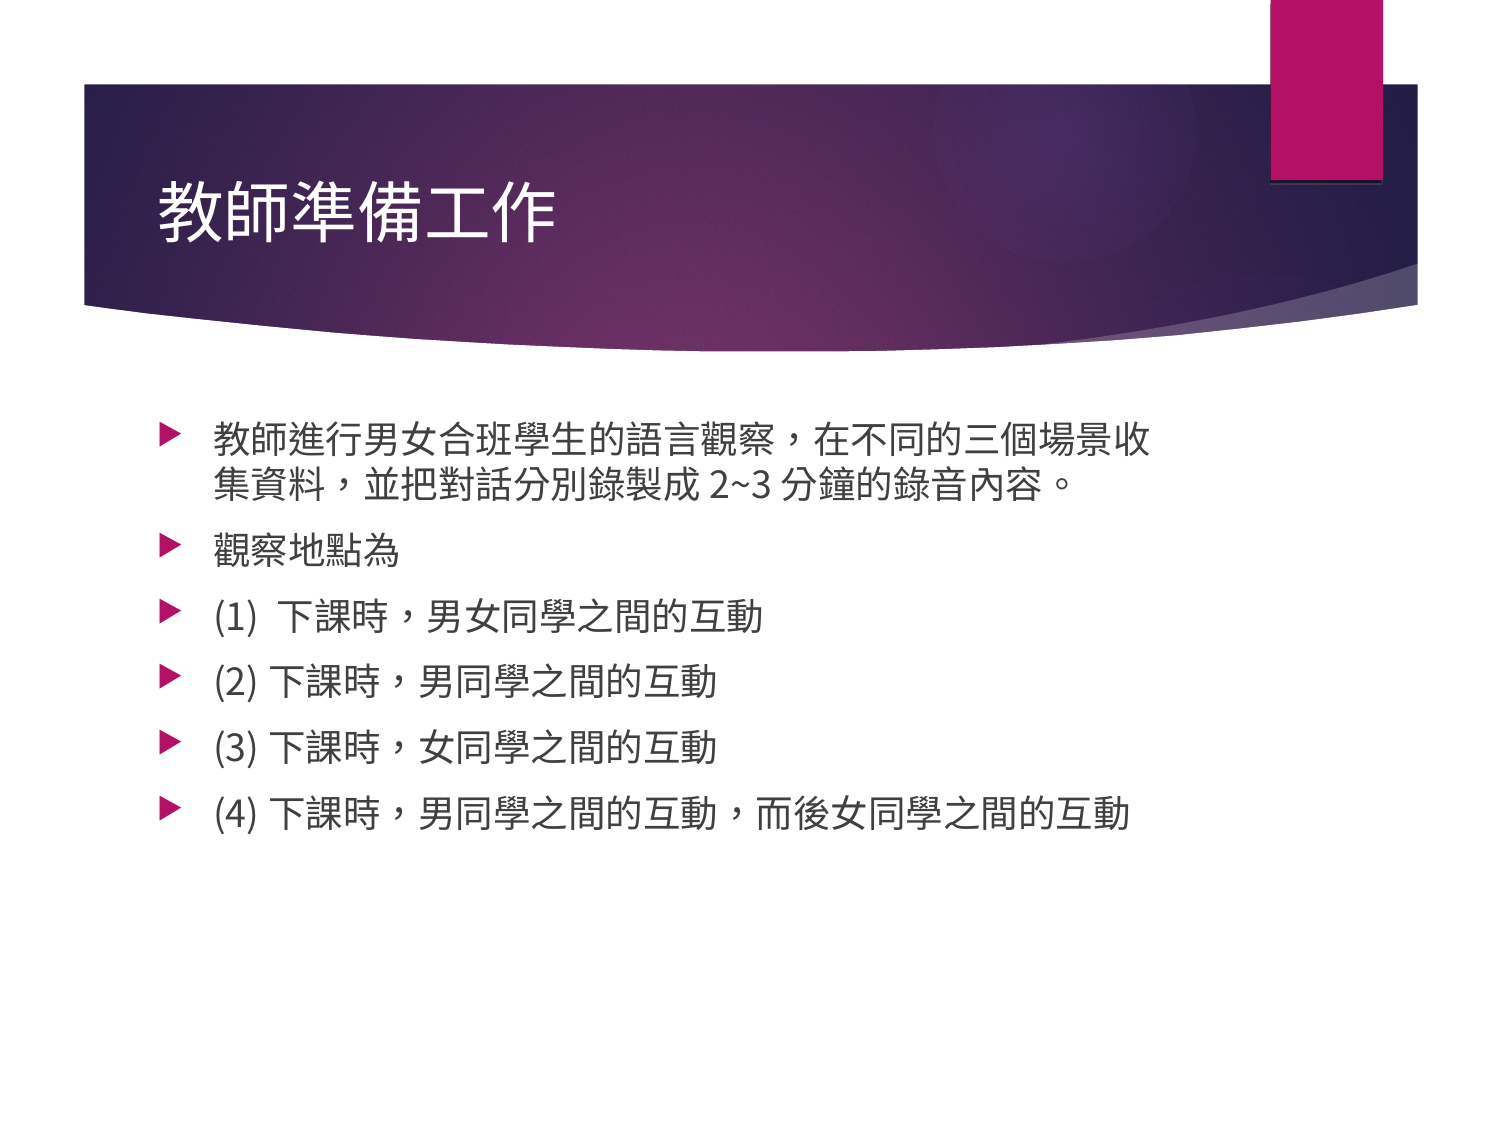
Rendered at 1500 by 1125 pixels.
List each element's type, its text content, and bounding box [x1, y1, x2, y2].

picture [85, 85, 1417, 351]
list 教師進行男女合班學生的語言觀察，在不同的三個場景收集資料，並把對話分別錄製成2~3分鐘的錄音內容。 觀察地點為 (1) 下課時，男女同學之間的互動 (2)下課時，男同學之間的互動 (3)下課時，女同學之間的互動 (4)下課時，男同學之間的互動，而後女同學之間的互動 [141, 408, 1183, 988]
title 教師準備工作 [142, 152, 1183, 269]
